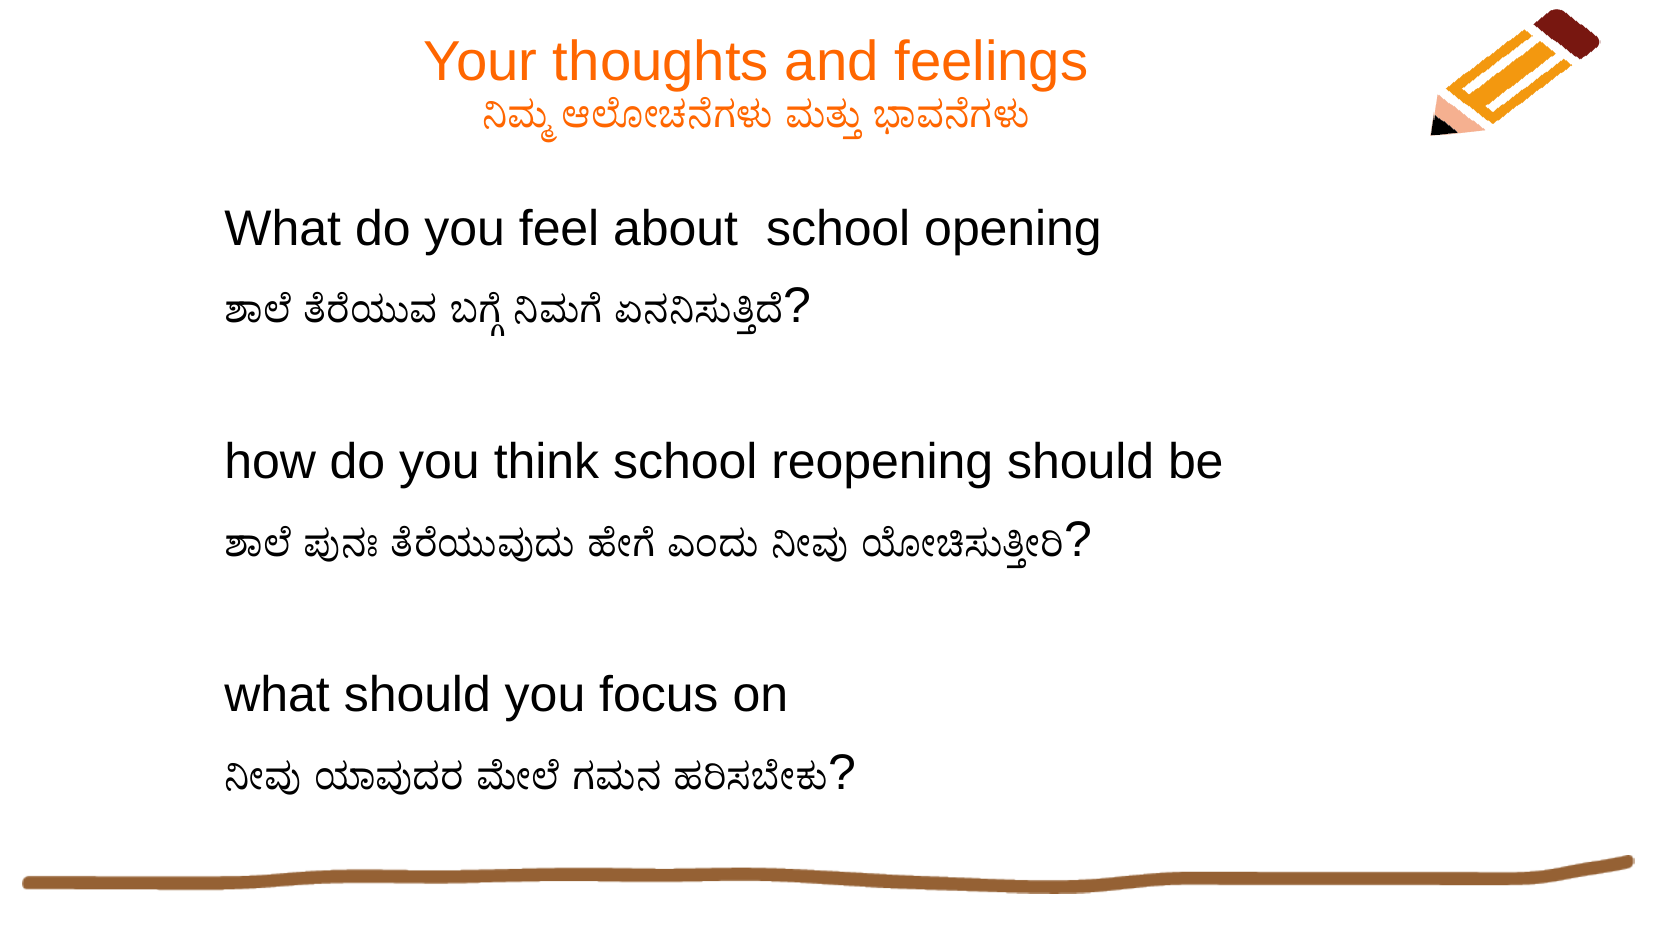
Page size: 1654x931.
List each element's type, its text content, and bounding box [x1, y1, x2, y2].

picture [22, 855, 1635, 894]
list What do you feel about school opening ಶಾಲೆ ತೆರೆಯುವ ಬಗ್ಗೆ ನಿಮಗೆ ಏನನಿಸುತ್ತಿದೆ? how do you think school reopening should be ಶಾಲೆ ಪುನಃ ತೆರೆಯುವುದು ಹೇಗೆ ಎಂದು ನೀವು ಯೋಚಿಸುತ್ತೀರಿ? what should you focus on ನೀವು ಯಾವುದರ ಮೇಲೆ ಗಮನ ಹರಿಸಬೇಕು? [224, 199, 1513, 824]
picture [1430, 9, 1601, 136]
title Your thoughts and feelings ನಿಮ್ಮ ಆಲೋಚನೆಗಳು ಮತ್ತು ಭಾವನೆಗಳು [82, 29, 1430, 137]
